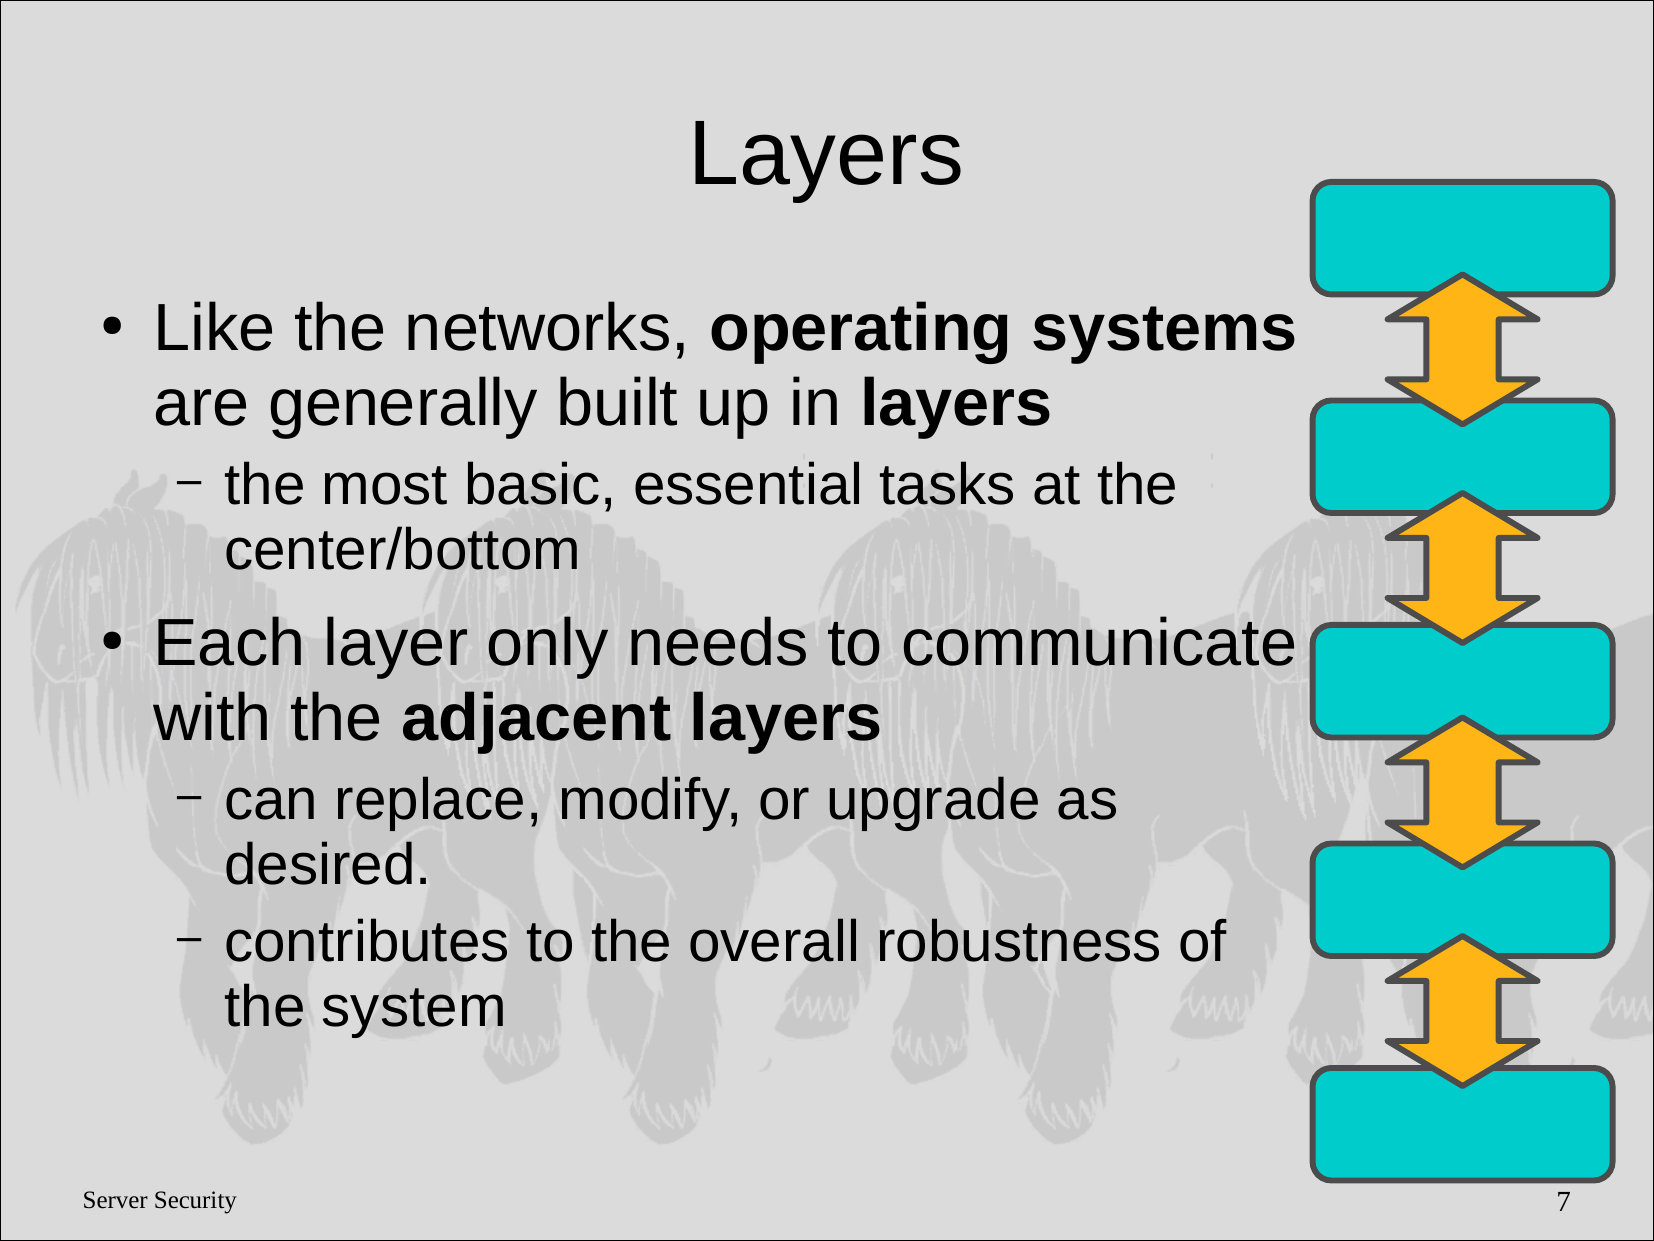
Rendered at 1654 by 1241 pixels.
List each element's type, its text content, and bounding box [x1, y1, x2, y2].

text_box [1312, 181, 1613, 1181]
title Layers [82, 49, 1571, 257]
list Like the networks, operating systems are generally built up in layers the most basic, essential tasks at the center/bottom Each layer only needs to communicate with the adjacent layers can replace, modify, or upgrade as desired. contributes to the overall robustness of the system [82, 290, 1313, 1126]
